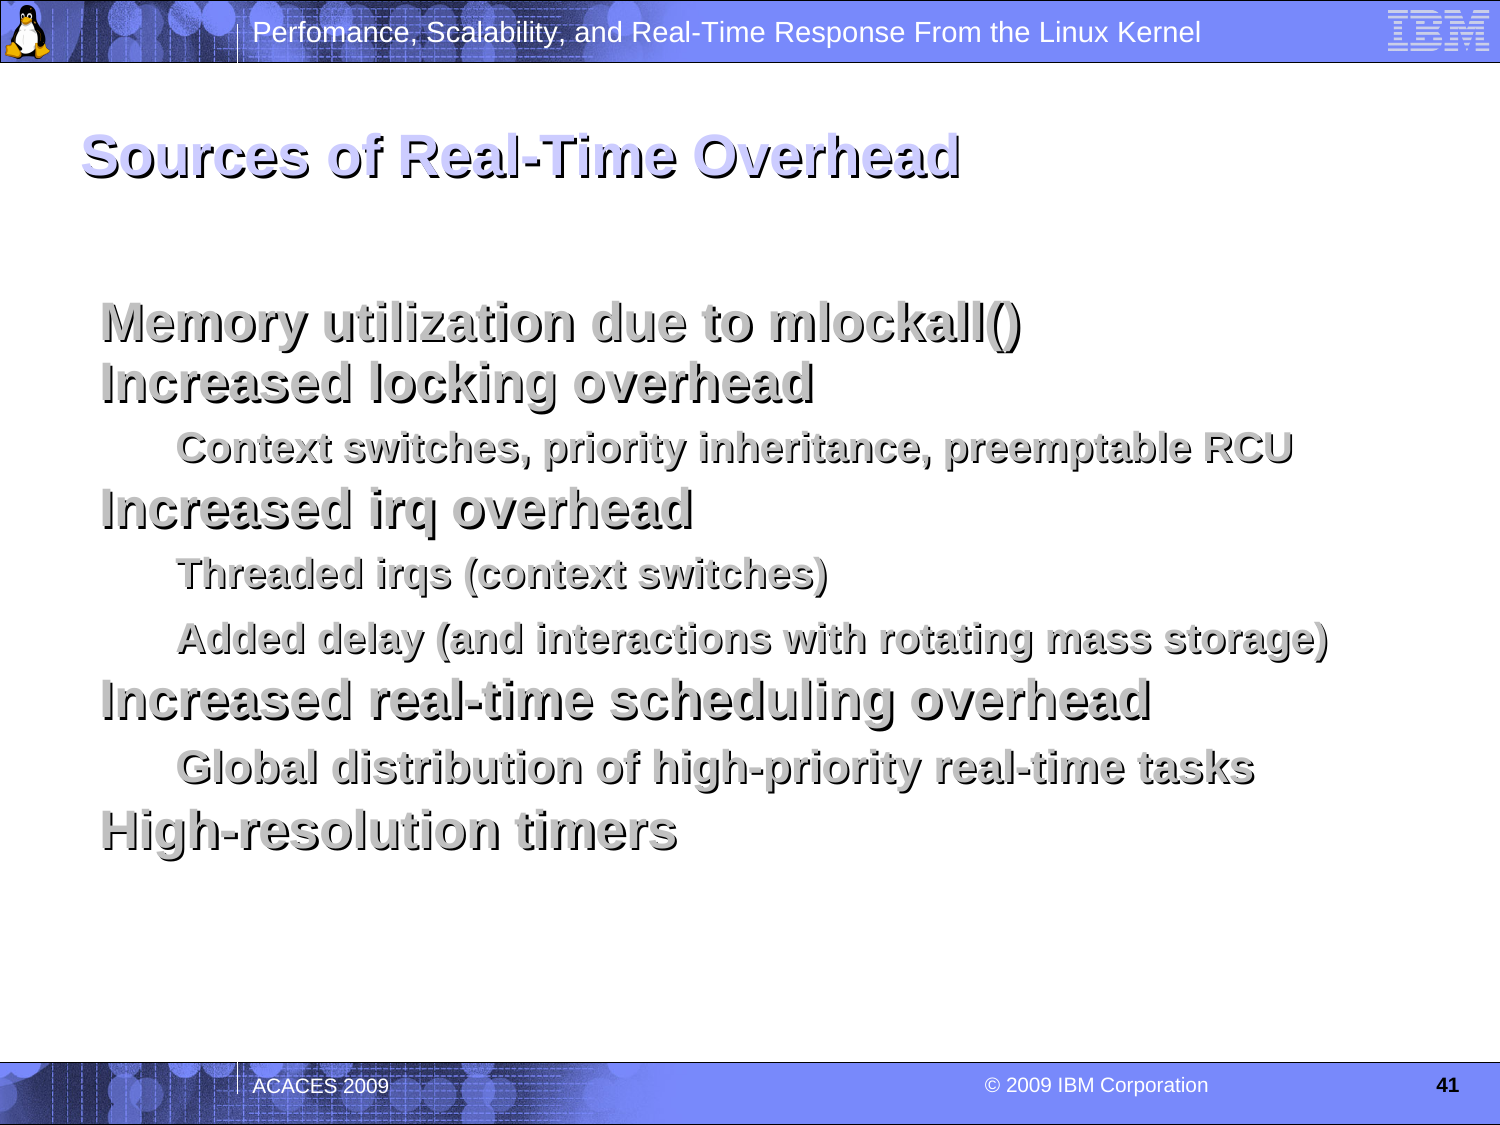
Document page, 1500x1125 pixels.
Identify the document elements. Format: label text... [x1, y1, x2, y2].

picture [1, 1, 1500, 62]
list Memory utilization due to mlockall() Increased locking overhead Context switches, priority inheritance, preemptable RCU Increased irq overhead Threaded irqs (context switches) Added delay (and interactions with rotating mass storage) Increased real-time scheduling overhead Global distribution of high-priority real-time tasks High-resolution timers [99, 291, 1389, 1022]
picture [0, 1063, 1500, 1124]
title Sources of Real-Time Overhead [79, 124, 1433, 192]
